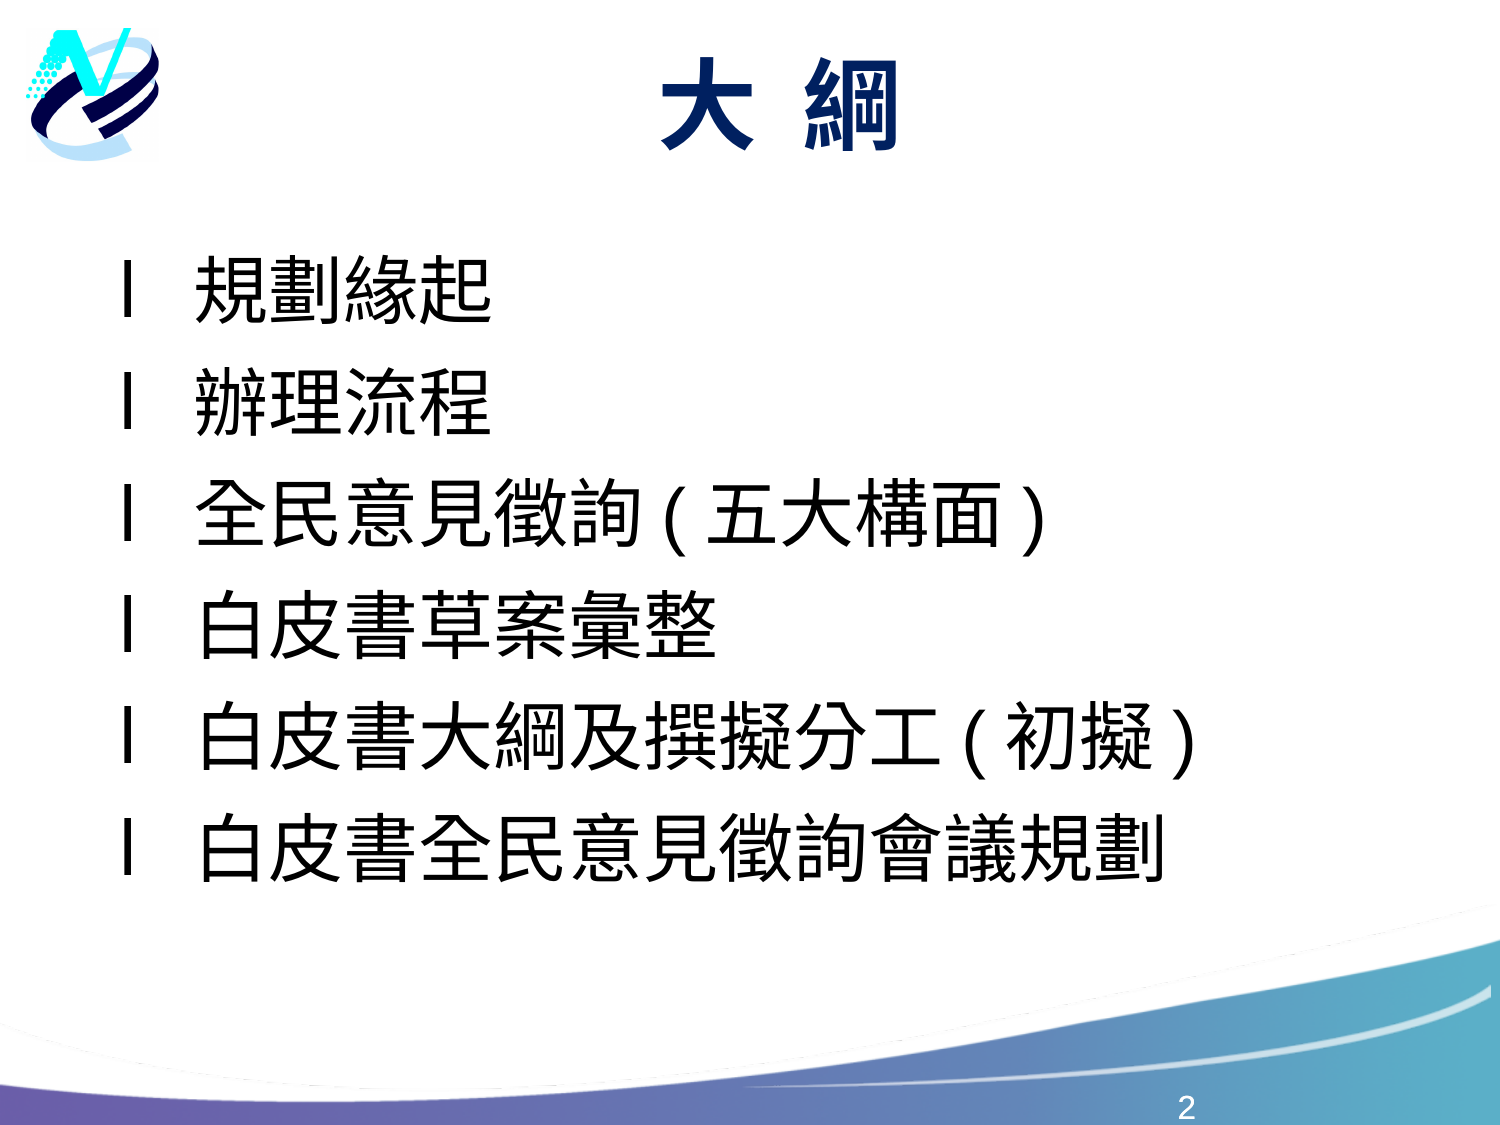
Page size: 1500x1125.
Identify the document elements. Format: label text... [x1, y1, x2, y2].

title 大 綱 [103, 0, 1398, 219]
list 規劃緣起 辦理流程 全民意見徵詢(五大構面) 白皮書草案彙整 白皮書大綱及撰擬分工(初擬) 白皮書全民意見徵詢會議規劃 [103, 227, 1398, 994]
